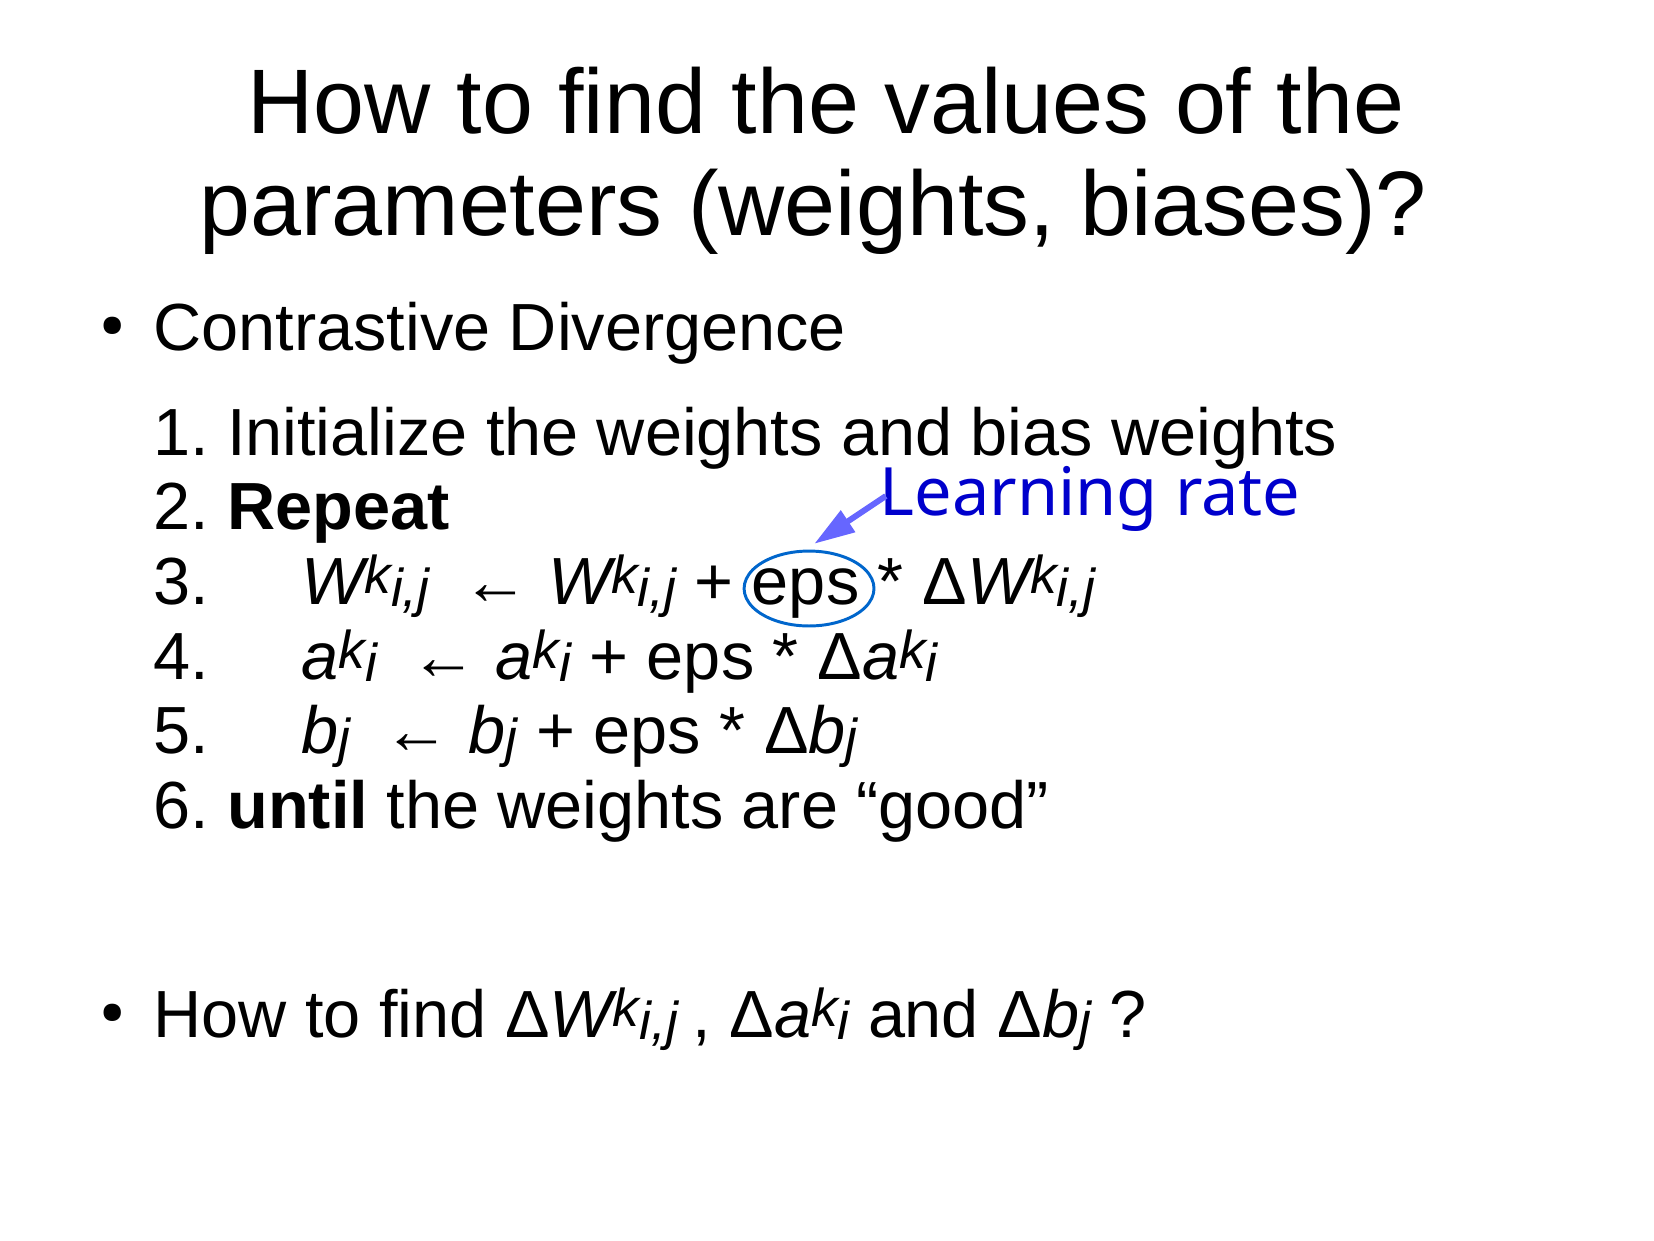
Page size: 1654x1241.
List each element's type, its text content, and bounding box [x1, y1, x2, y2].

text_box Learning rate [865, 437, 1313, 560]
list Contrastive Divergence 1. Initialize the weights and bias weights 2. Repeat 3. Wki,j ← Wki,j + eps * ΔWki,j 4. aki ← aki + eps * Δaki 5. bj ← bj + eps * Δbj 6. until the weights are “good” How to find ΔWki,j , Δaki and Δbj ? [82, 290, 1571, 1109]
title How to find the values of the parameters (weights, biases)? [82, 49, 1571, 257]
